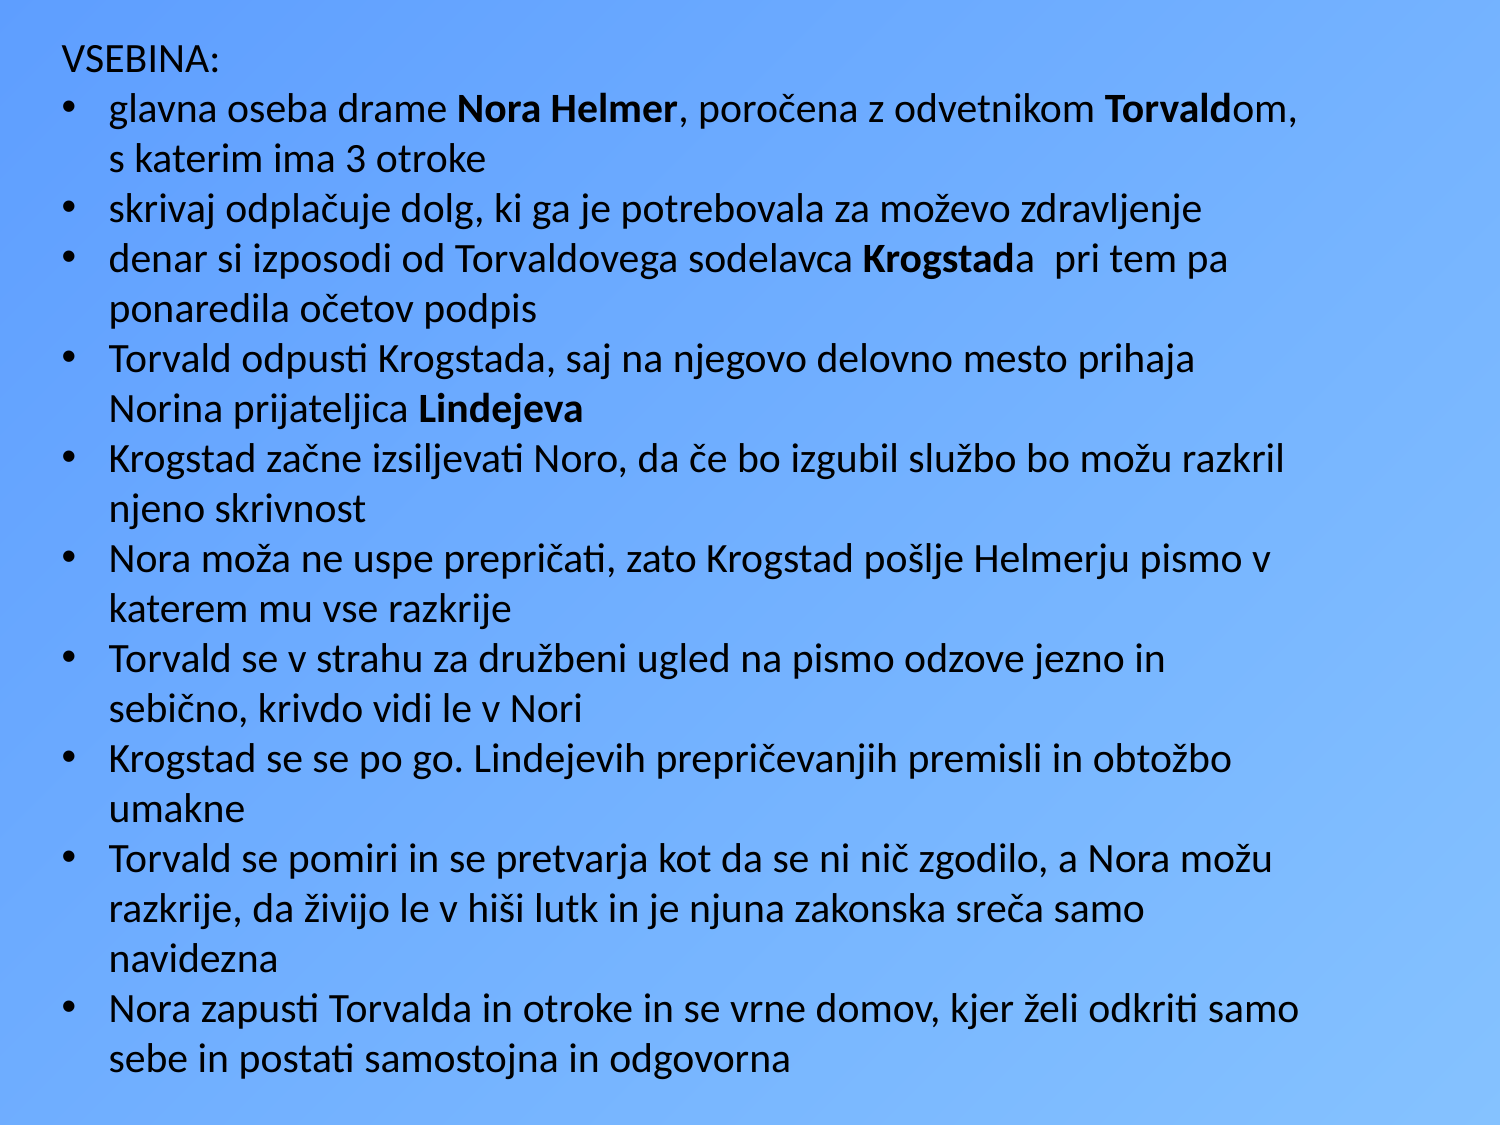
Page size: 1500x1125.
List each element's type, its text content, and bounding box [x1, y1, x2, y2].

text_box VSEBINA: glavna oseba drame Nora Helmer, poročena z odvetnikom Torvaldom, s katerim ima 3 otroke skrivaj odplačuje dolg, ki ga je potrebovala za moževo zdravljenje denar si izposodi od Torvaldovega sodelavca Krogstada pri tem pa ponaredila očetov podpis Torvald odpusti Krogstada, saj na njegovo delovno mesto prihaja Norina prijateljica Lindejeva Krogstad začne izsiljevati Noro, da če bo izgubil službo bo možu razkril njeno skrivnost Nora moža ne uspe prepričati, zato Krogstad pošlje Helmerju pismo v katerem mu vse razkrije Torvald se v strahu za družbeni ugled na pismo odzove jezno in sebično, krivdo vidi le v Nori Krogstad se se po go. Lindejevih prepričevanjih premisli in obtožbo umakne Torvald se pomiri in se pretvarja kot da se ni nič zgodilo, a Nora možu razkrije, da živijo le v hiši lutk in je njuna zakonska sreča samo navidezna Nora zapusti Torvalda in otroke in se vrne domov, kjer želi odkriti samo sebe in postati samostojna in odgovorna [46, 23, 1325, 1089]
